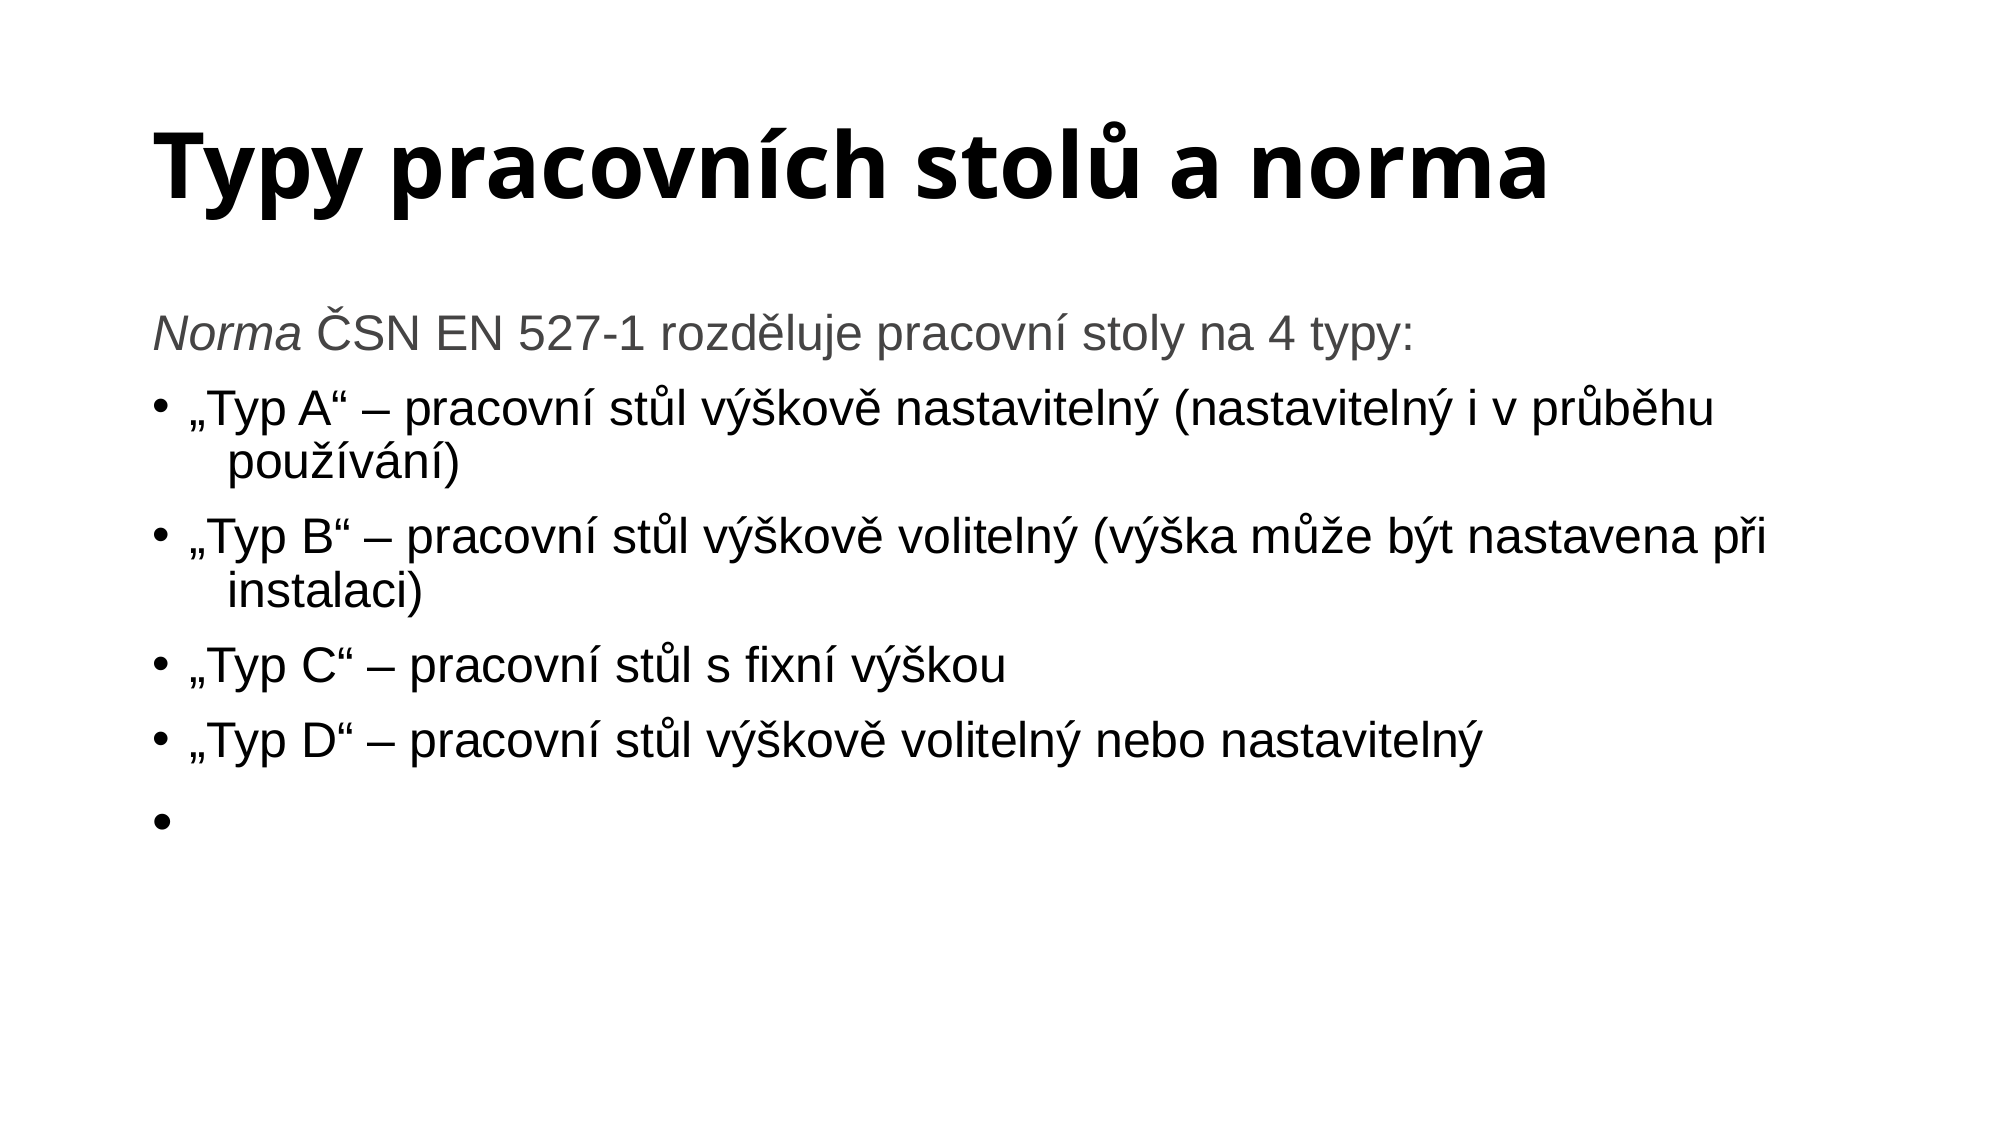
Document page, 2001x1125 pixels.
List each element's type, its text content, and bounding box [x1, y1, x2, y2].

title Typy pracovních stolů a norma [137, 59, 1863, 278]
list Norma ČSN EN 527-1 rozděluje pracovní stoly na 4 typy: „Typ A“ – pracovní stůl výškově nastavitelný (nastavitelný i v průběhu používání) „Typ B“ – pracovní stůl výškově volitelný (výška může být nastavena při instalaci) „Typ C“ – pracovní stůl s fixní výškou „Typ D“ – pracovní stůl výškově volitelný nebo nastavitelný [137, 299, 1863, 1014]
